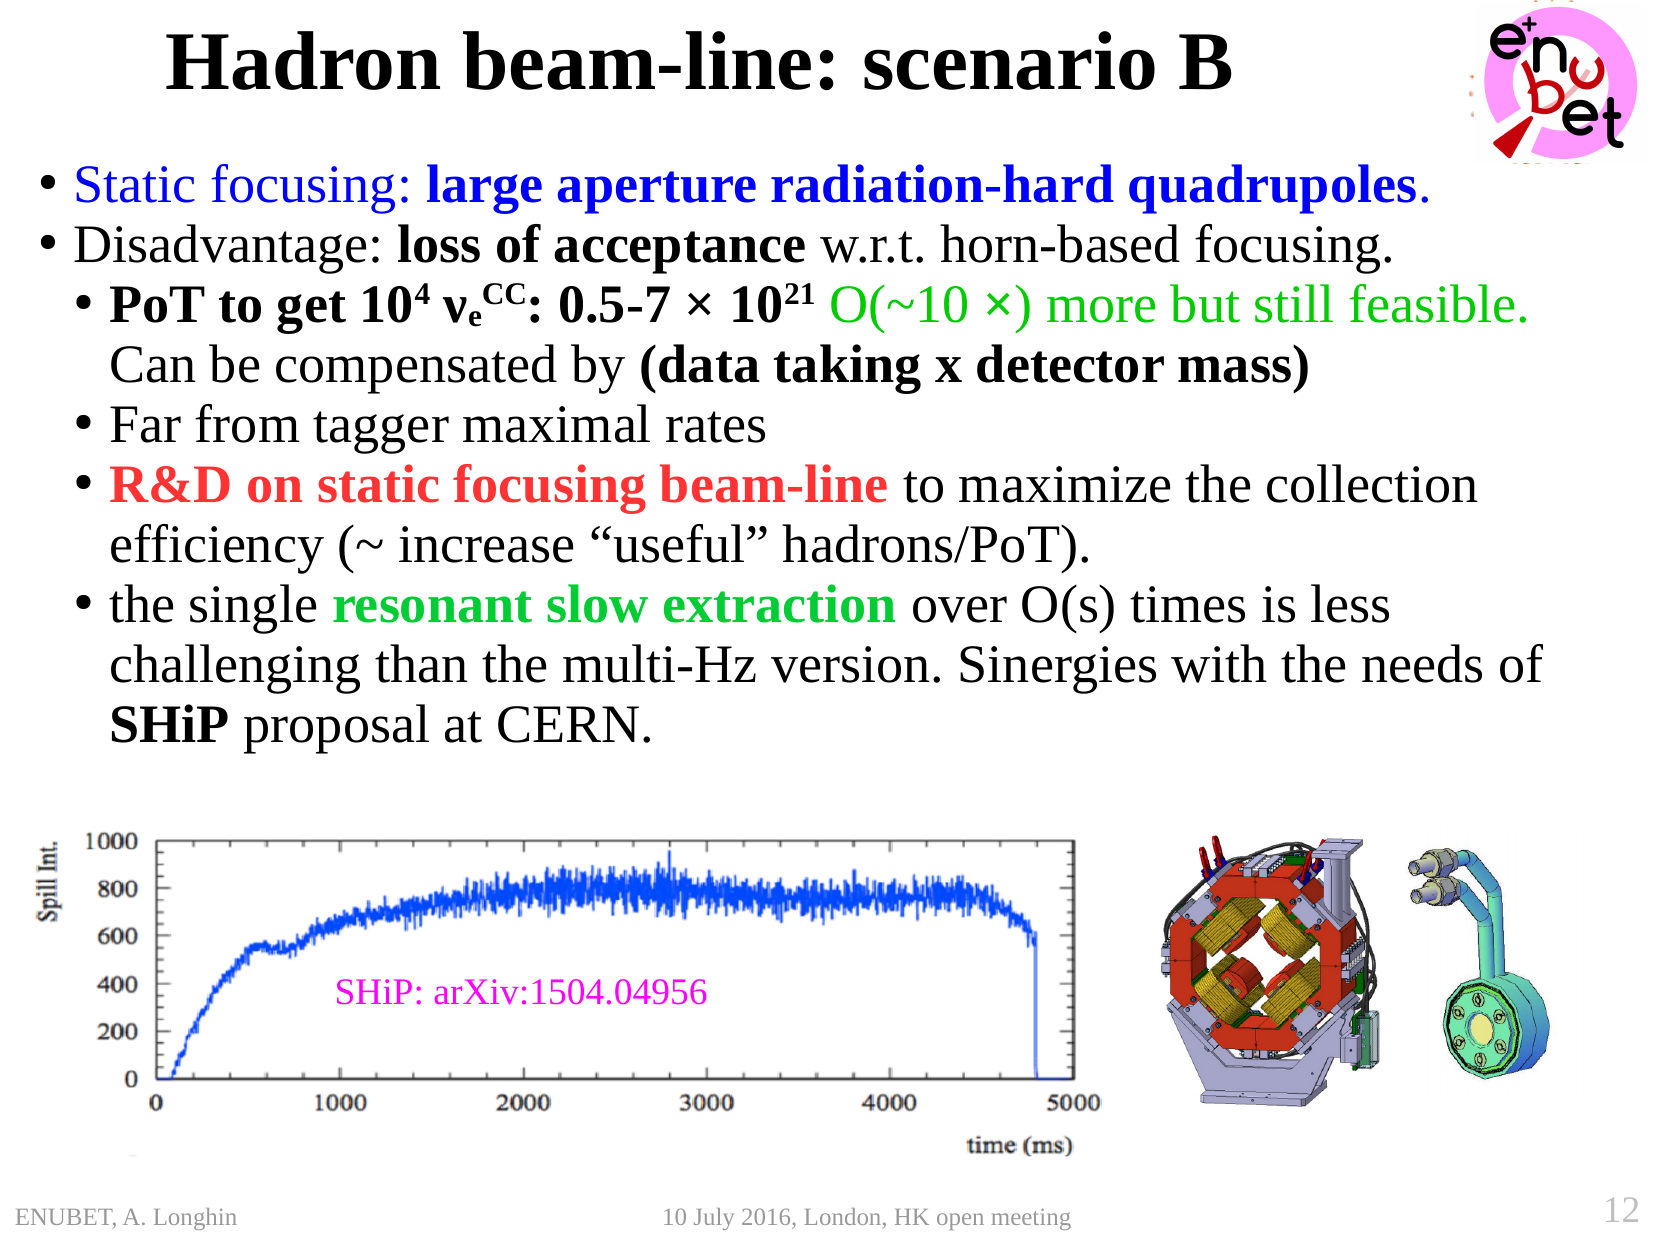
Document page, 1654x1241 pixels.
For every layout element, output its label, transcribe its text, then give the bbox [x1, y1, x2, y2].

picture [18, 814, 1105, 1174]
text_box SHiP: arXiv:1504.04956 [319, 963, 1032, 1092]
text_box Hadron beam-line: scenario B [0, 0, 1430, 135]
title [82, 30, 1571, 146]
picture [1463, 0, 1653, 164]
picture [1157, 826, 1591, 1111]
text_box Static focusing: large aperture radiation-hard quadrupoles. Disadvantage: loss of acceptance w.r.t. horn-based focusing. PoT to get 104 νeCC: 0.5-7 × 1021 O(~10 ×) more but still feasible. Can be compensated by (data taking x detector mass) Far from tagger maximal rates R&D on static focusing beam-line to maximize the collection efficiency (~ increase “useful” hadrons/PoT). the single resonant slow extraction over O(s) times is less challenging than the multi-Hz version. Sinergies with the needs of SHiP proposal at CERN. [23, 146, 1642, 786]
